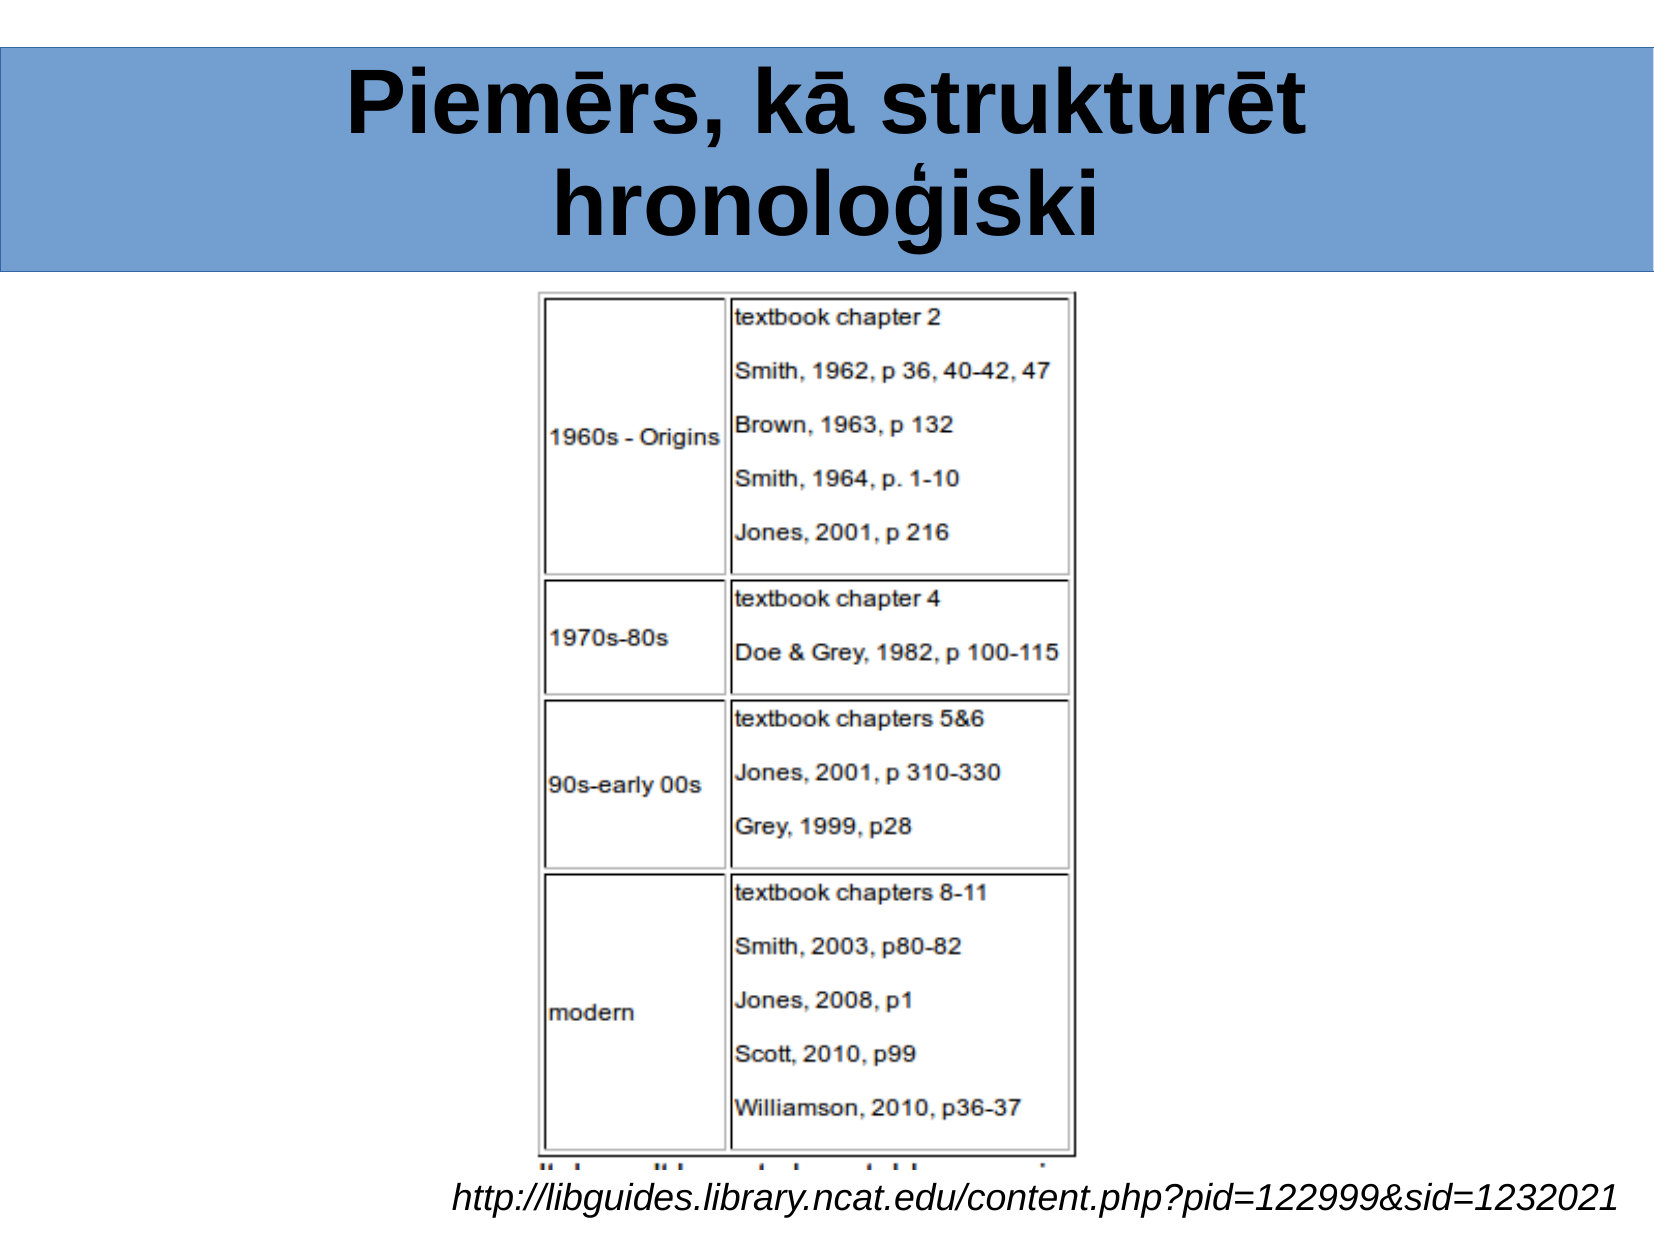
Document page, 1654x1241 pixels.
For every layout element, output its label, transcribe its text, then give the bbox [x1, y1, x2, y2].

text_box http://libguides.library.ncat.edu/content.php?pid=122999&sid=1232021 [437, 1169, 1635, 1227]
title Piemērs, kā strukturēt hronoloģiski [82, 49, 1571, 257]
picture [524, 284, 1087, 1169]
text_box [0, 47, 1654, 272]
